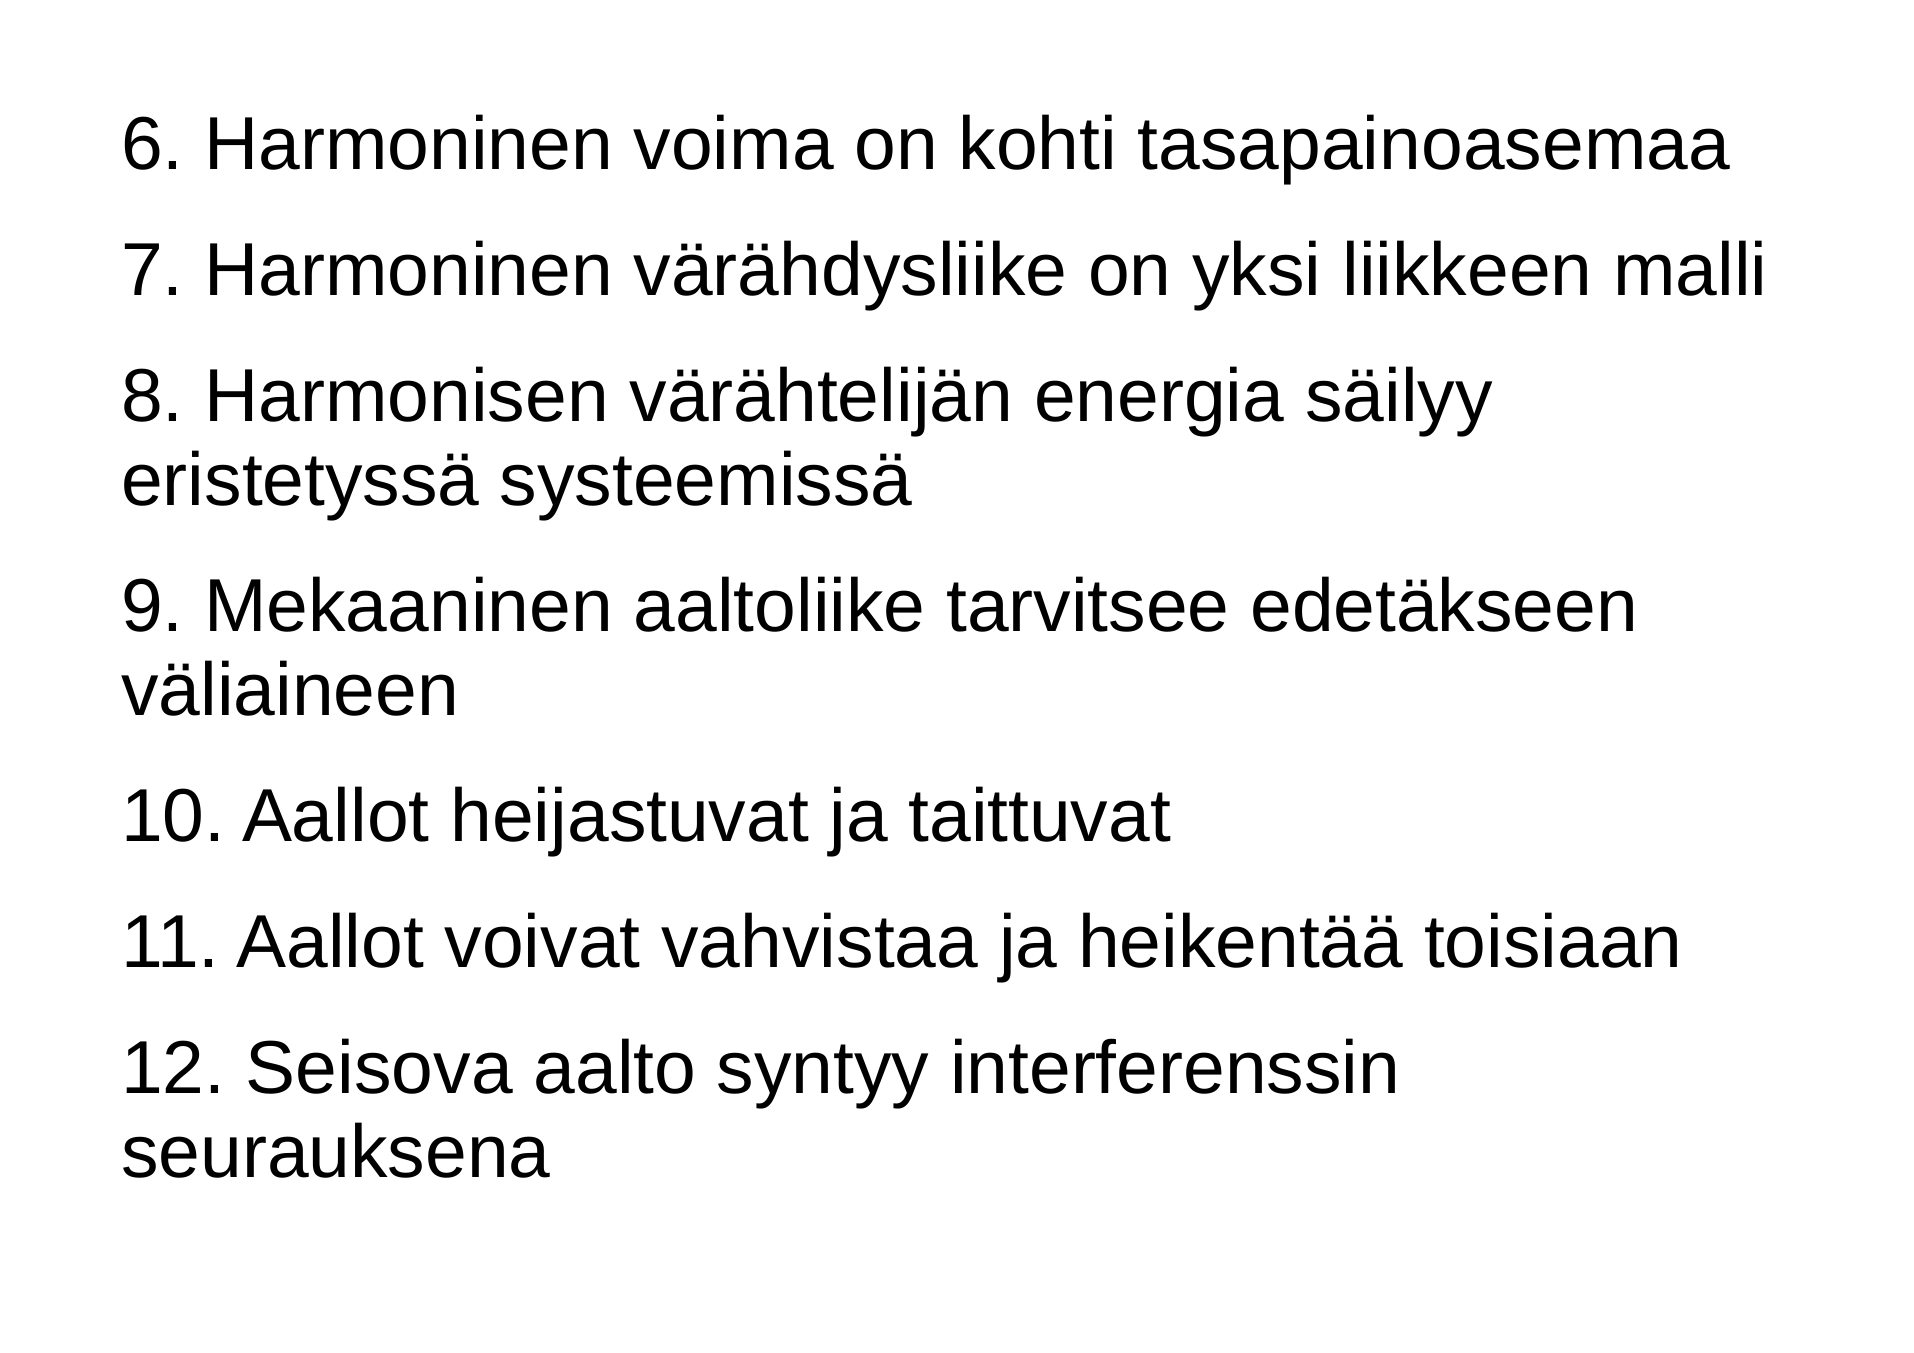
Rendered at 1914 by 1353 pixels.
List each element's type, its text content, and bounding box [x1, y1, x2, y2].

text_box 6. Harmoninen voima on kohti tasapainoasemaa 7. Harmoninen värähdysliike on yksi liikkeen malli 8. Harmonisen värähtelijän energia säilyy eristetyssä systeemissä 9. Mekaaninen aaltoliike tarvitsee edetäkseen väliaineen 10. Aallot heijastuvat ja taittuvat 11. Aallot voivat vahvistaa ja heikentää toisiaan 12. Seisova aalto syntyy interferenssin seurauksena [106, 94, 1855, 1202]
